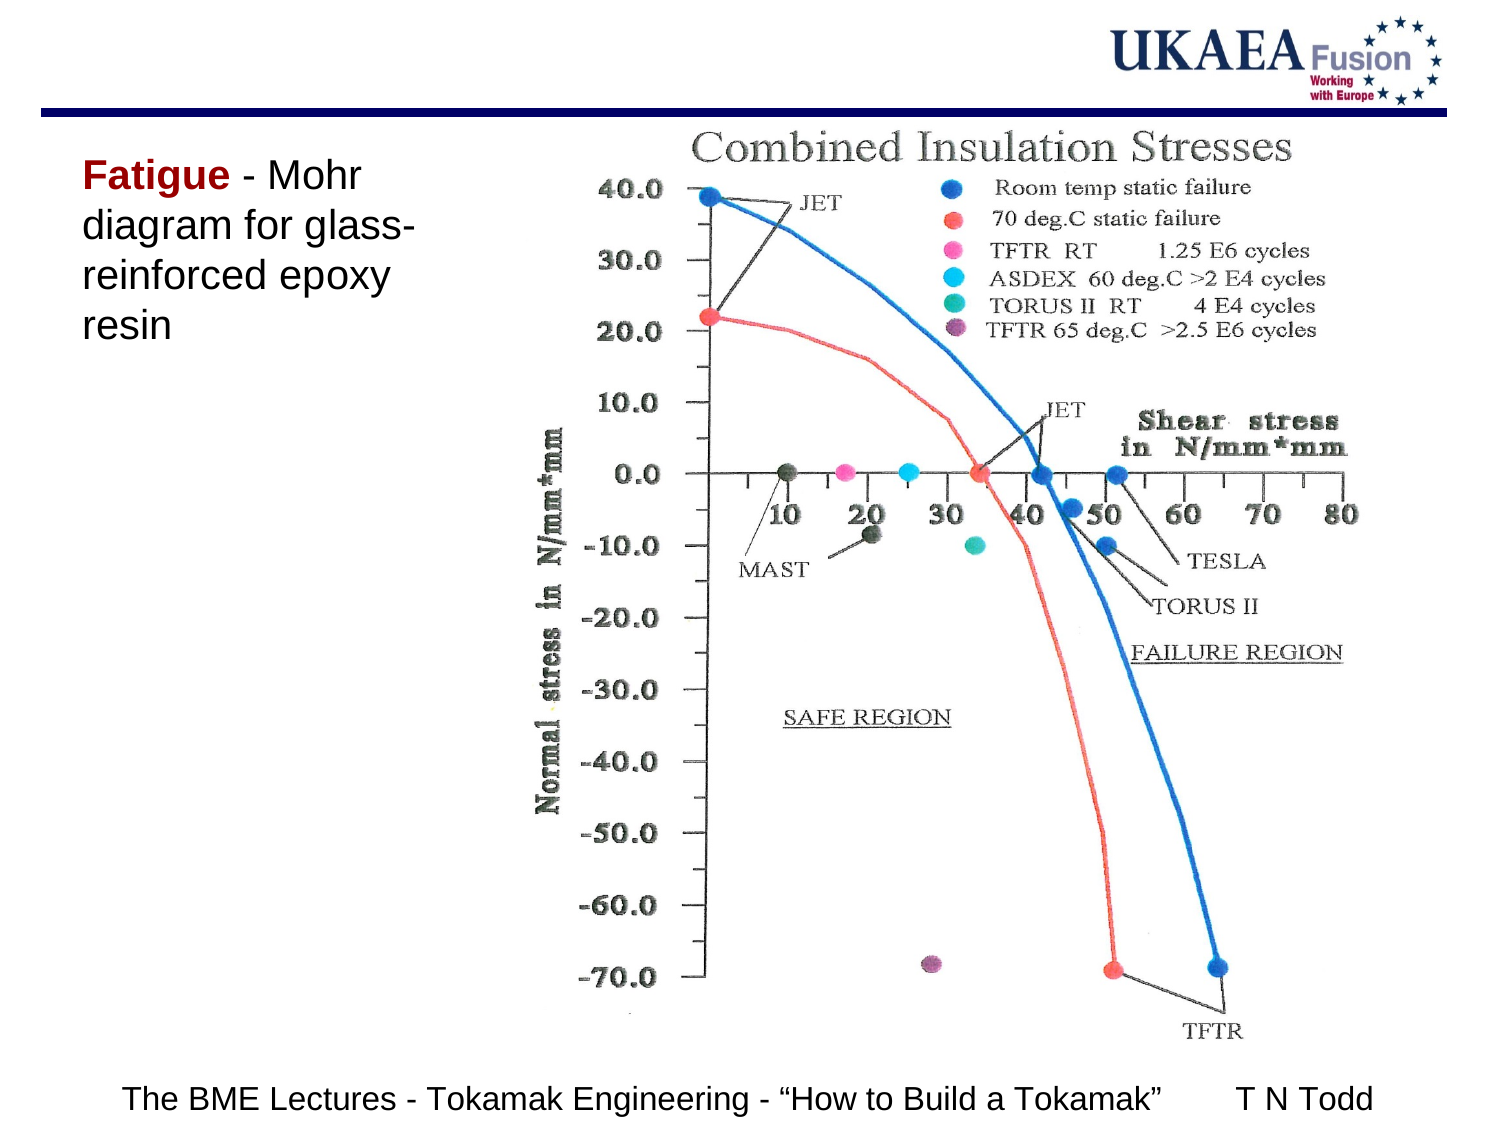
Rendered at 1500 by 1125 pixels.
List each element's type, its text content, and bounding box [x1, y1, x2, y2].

text_box Fatigue - Mohr diagram for glass-reinforced epoxy resin [67, 140, 477, 356]
picture [1107, 15, 1443, 106]
picture [507, 125, 1394, 1052]
